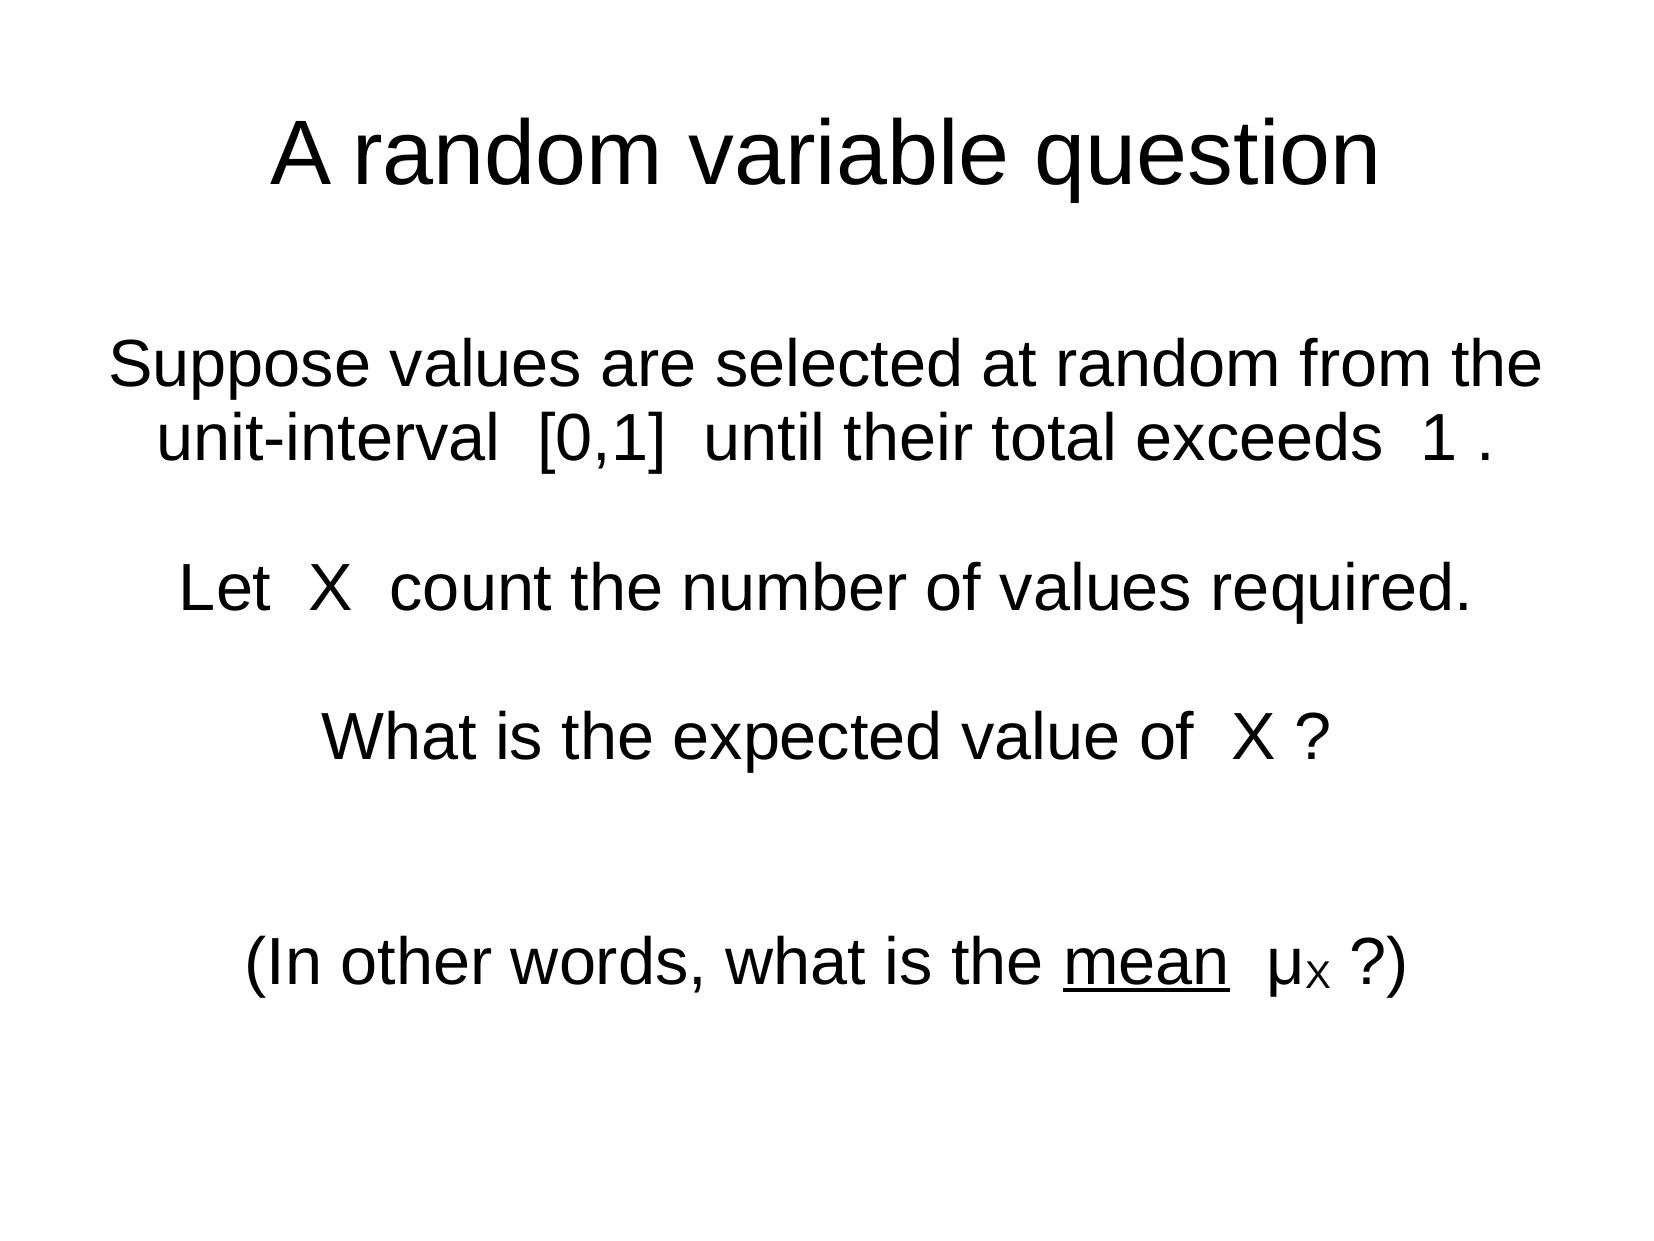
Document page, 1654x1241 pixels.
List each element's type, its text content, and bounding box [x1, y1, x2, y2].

title A random variable question [82, 56, 1571, 250]
subtitle Suppose values are selected at random from the unit-interval [0,1] until their total exceeds 1 . Let X count the number of values required. What is the expected value of X ? (In other words, what is the mean μX ?) [82, 290, 1571, 1109]
